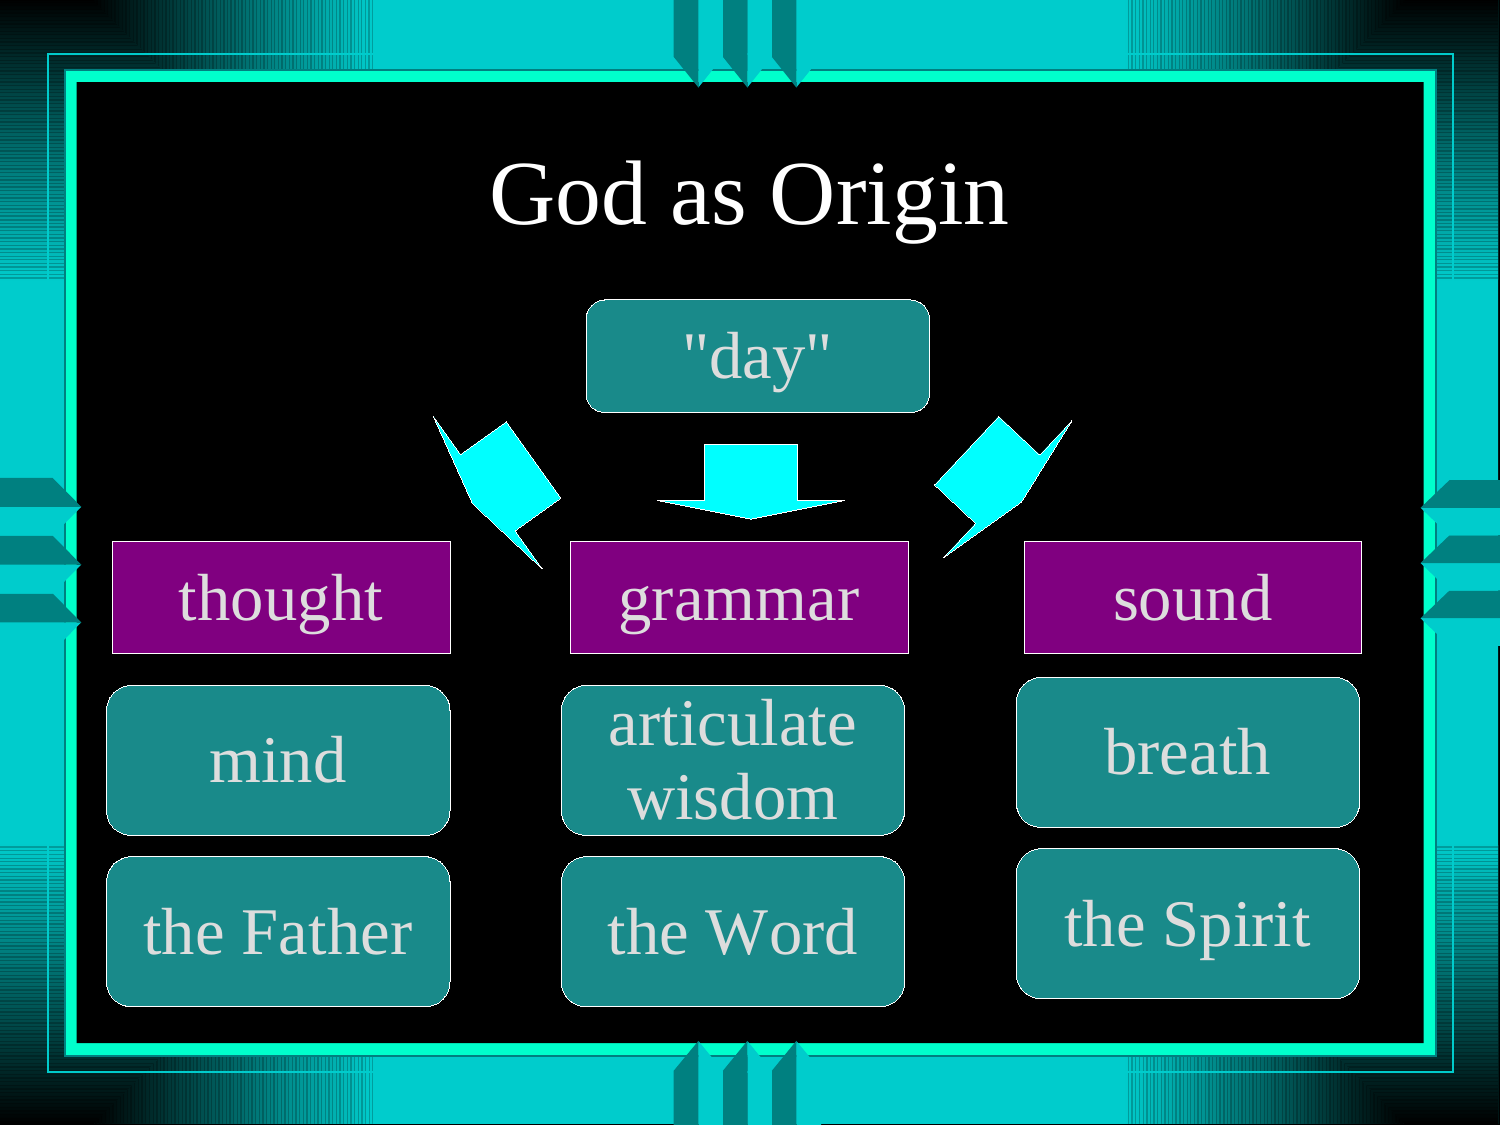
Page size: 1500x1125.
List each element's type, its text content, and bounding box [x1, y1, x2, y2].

text_box breath [1016, 677, 1360, 828]
text_box [934, 416, 1072, 558]
text_box mind [106, 685, 451, 836]
text_box sound [1024, 541, 1362, 654]
text_box thought [112, 541, 451, 654]
title God as Origin [112, 99, 1388, 288]
text_box [433, 416, 561, 569]
text_box "day" [586, 299, 930, 413]
text_box the Father [106, 856, 451, 1007]
text_box [657, 444, 845, 520]
text_box the Word [561, 856, 905, 1007]
text_box the Spirit [1016, 848, 1360, 999]
text_box grammar [570, 541, 909, 654]
text_box articulate wisdom [561, 685, 905, 836]
